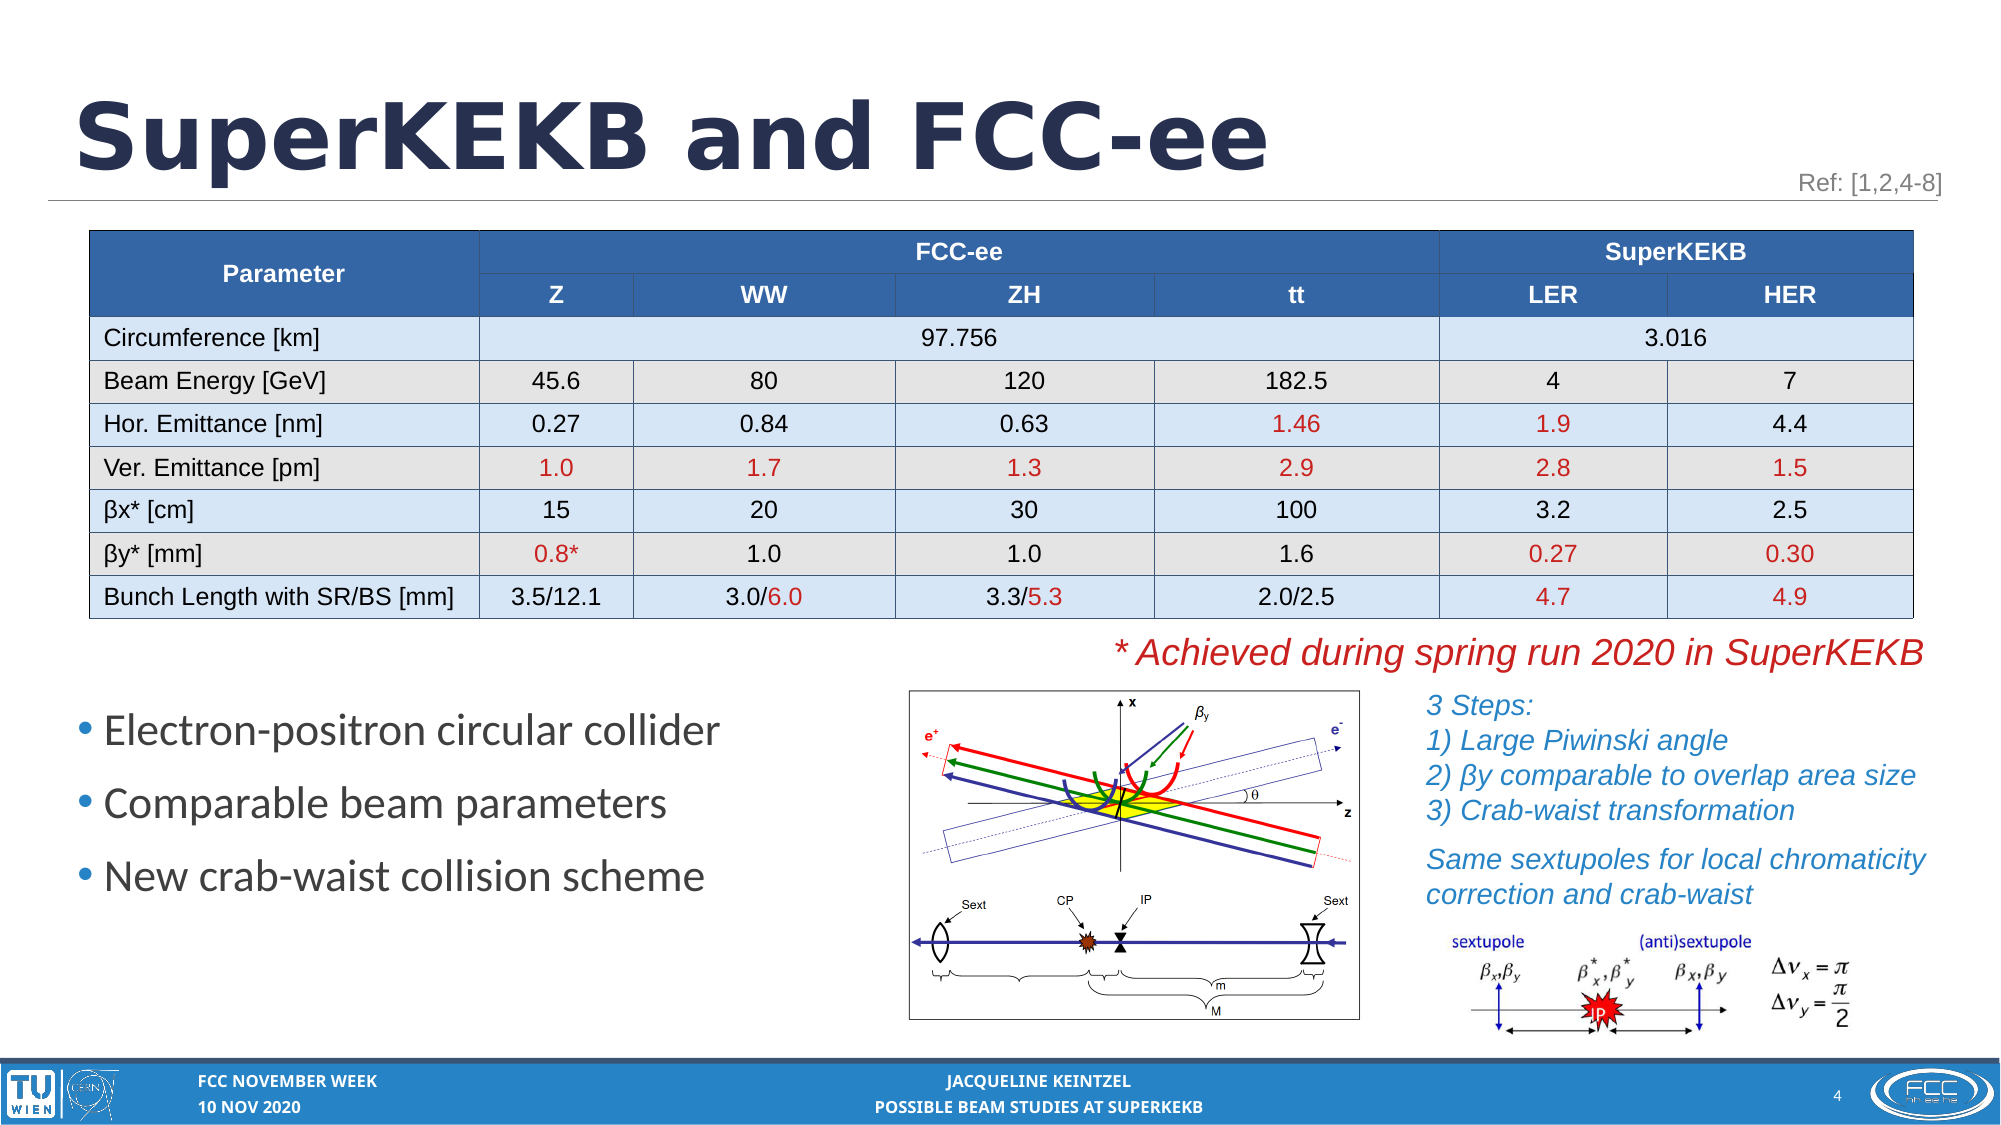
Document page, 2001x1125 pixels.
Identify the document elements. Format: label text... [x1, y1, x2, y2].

table_cell 0.84 [634, 404, 895, 446]
picture [903, 684, 1368, 1025]
table_cell 4.9 [1668, 576, 1913, 618]
table_cell 120 [896, 361, 1154, 403]
table_cell tt [1155, 274, 1439, 316]
text_box * Achieved during spring run 2020 in SuperKEKB [1098, 620, 1961, 719]
table_cell 100 [1155, 490, 1439, 532]
text_box Same sextupoles for local chromaticity correction and crab-waist [1411, 832, 1955, 1004]
table_cell 4.7 [1440, 576, 1667, 618]
table_cell 3.3/5.3 [896, 576, 1154, 618]
table_cell 30 [896, 490, 1154, 532]
table_cell 4 [1440, 361, 1667, 403]
picture [1869, 1067, 1997, 1122]
table_cell 0.8* [480, 533, 633, 575]
table_cell 0.27 [480, 404, 633, 446]
table_cell Beam Energy [GeV] [90, 361, 479, 403]
table_header SuperKEKB [1440, 231, 1913, 273]
table_cell 80 [634, 361, 895, 403]
table_cell 3.2 [1440, 490, 1667, 532]
table_cell 45.6 [480, 361, 633, 403]
table_cell 1.0 [634, 533, 895, 575]
table_cell 1.6 [1155, 533, 1439, 575]
table_cell Hor. Emittance [nm] [90, 404, 479, 446]
table_cell 97.756 [480, 317, 1439, 360]
table_cell 3.5/12.1 [480, 576, 633, 618]
table_cell 1.5 [1668, 447, 1913, 489]
table_cell 3.016 [1440, 317, 1913, 360]
table_cell 2.9 [1155, 447, 1439, 489]
table_cell 0.27 [1440, 533, 1667, 575]
table_cell βy* [mm] [90, 533, 479, 575]
table_cell HER [1668, 274, 1913, 317]
table_cell 0.63 [896, 404, 1154, 446]
table_cell 1.46 [1155, 404, 1439, 446]
table_cell 15 [480, 490, 633, 532]
table_cell βx* [cm] [90, 490, 479, 532]
table_cell 1.9 [1440, 404, 1667, 446]
table_cell 3.0/6.0 [634, 576, 895, 618]
picture [7, 1070, 55, 1118]
table_cell 2.0/2.5 [1155, 576, 1439, 618]
table_cell Circumference [km] [90, 317, 479, 360]
text_box Ref: [1,2,4-8] [1783, 159, 1967, 219]
text_box SuperKEKB and FCC-ee [58, 70, 1925, 201]
table_cell LER [1440, 274, 1667, 317]
table_header FCC-ee [480, 231, 1439, 273]
table_cell 182.5 [1155, 361, 1439, 403]
table_cell 1.7 [634, 447, 895, 489]
table_cell Z [480, 274, 633, 316]
table_cell 1.0 [896, 533, 1154, 575]
table_cell 2.5 [1668, 490, 1913, 532]
table_cell 7 [1668, 361, 1913, 403]
table_cell 20 [634, 490, 895, 532]
table_cell 4.4 [1668, 404, 1913, 446]
table_cell 1.0 [480, 447, 633, 489]
table_cell WW [634, 274, 895, 316]
table_cell 2.8 [1440, 447, 1667, 489]
table_cell Ver. Emittance [pm] [90, 447, 479, 489]
text_box 3 Steps: 1) Large Piwinski angle 2) βy comparable to overlap area size 3) Crab-waist transformation [1411, 679, 1955, 832]
table_cell 0.30 [1668, 533, 1913, 575]
table_cell 1.3 [896, 447, 1154, 489]
picture [67, 1069, 119, 1121]
text_box Electron-positron circular collider Comparable beam parameters New crab-waist collision scheme [77, 698, 903, 1016]
table_cell ZH [896, 274, 1154, 316]
table_header Parameter [90, 231, 479, 316]
picture [1440, 1004, 1867, 1055]
table_cell Bunch Length with SR/BS [mm] [90, 576, 479, 618]
